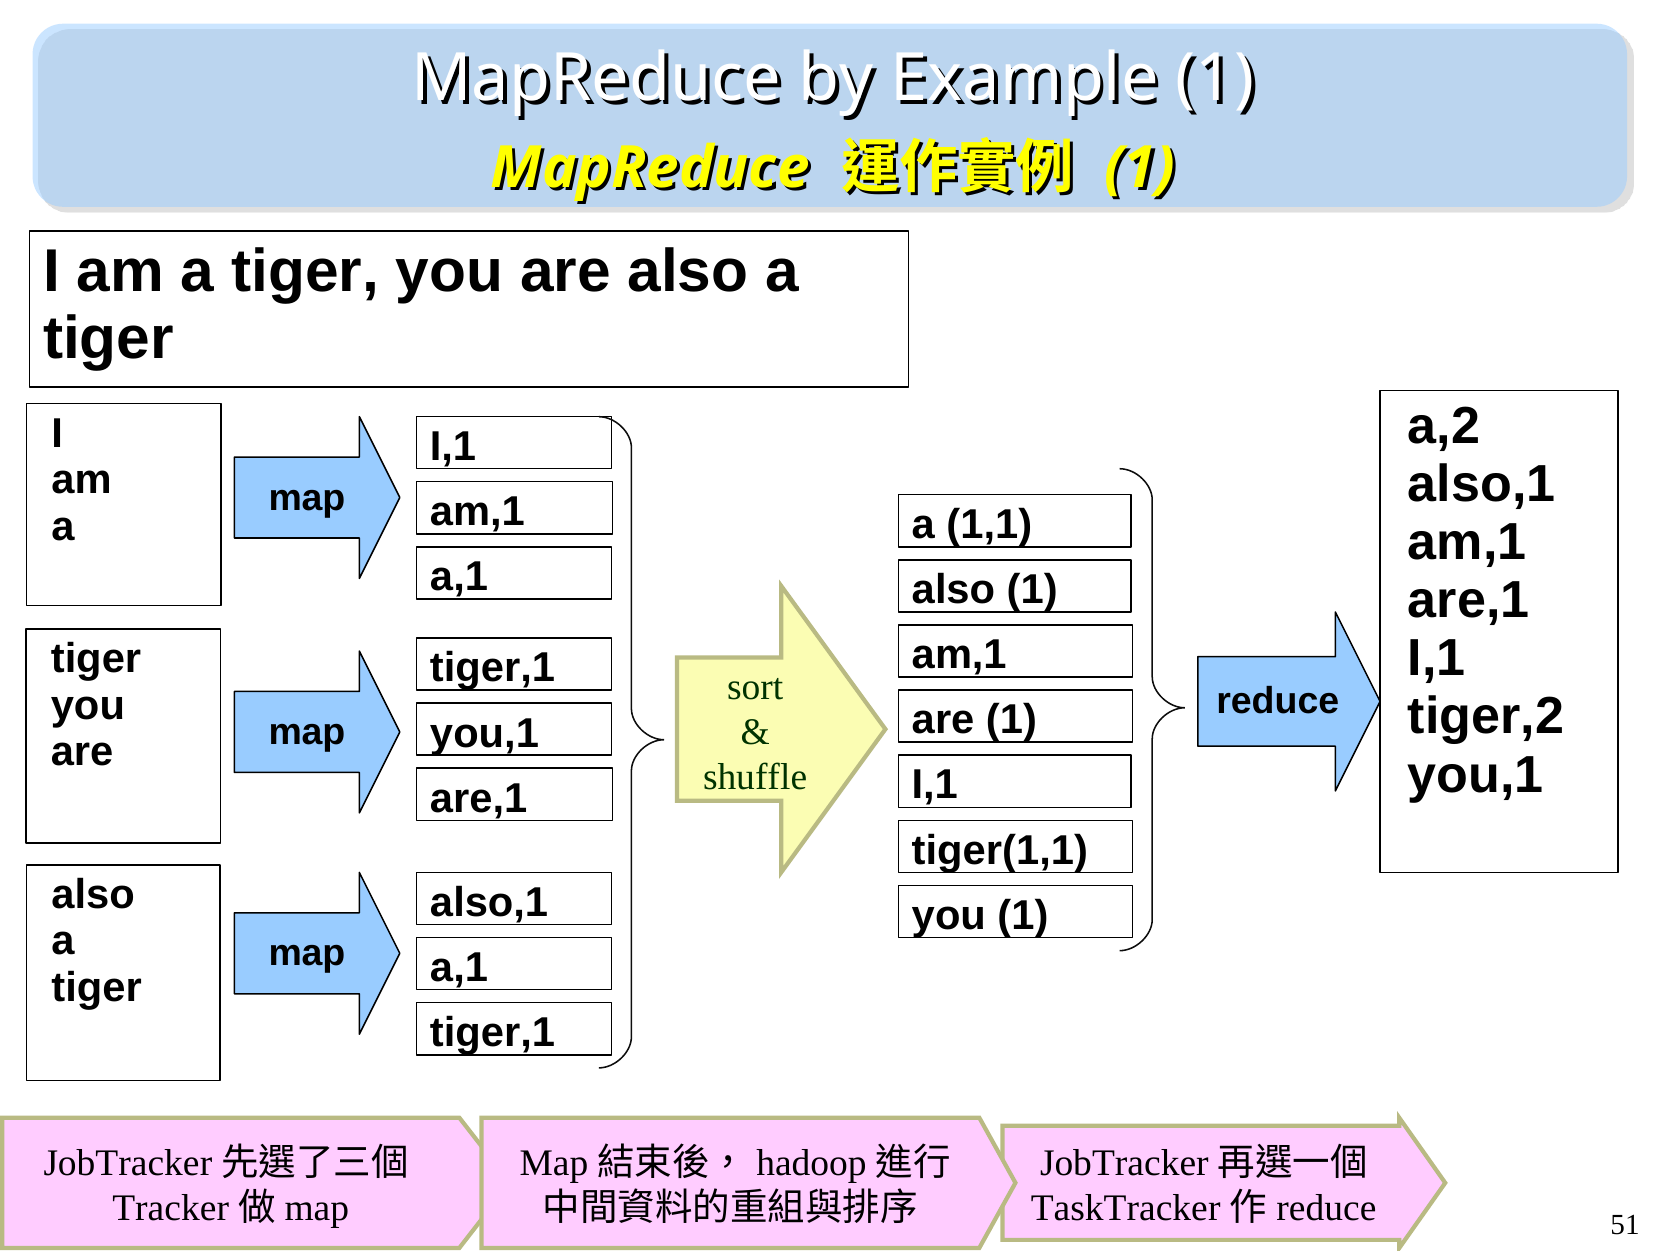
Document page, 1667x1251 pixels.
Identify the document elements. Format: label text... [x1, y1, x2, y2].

text_box are,1 [416, 768, 613, 821]
text_box I am a tiger, you are also a tiger [29, 231, 909, 387]
text_box I am a [26, 403, 222, 606]
text_box also (1) [898, 559, 1132, 612]
text_box are (1) [898, 690, 1133, 743]
text_box JobTracker再選一個TaskTracker作reduce [1002, 1117, 1446, 1249]
text_box a (1,1) [898, 494, 1132, 547]
text_box tiger,1 [416, 1002, 612, 1055]
text_box sort & shuffle [677, 585, 886, 873]
text_box a,1 [416, 546, 612, 599]
text_box am,1 [898, 624, 1133, 678]
text_box [32, 23, 124, 207]
text_box I,1 [416, 416, 612, 469]
text_box you,1 [416, 703, 612, 756]
text_box also,1 [416, 872, 612, 925]
text_box also a tiger [26, 864, 220, 1081]
text_box tiger,1 [416, 637, 612, 691]
text_box JobTracker先選了三個Tracker做map [2, 1117, 481, 1248]
text_box tiger(1,1) [898, 820, 1133, 873]
text_box am,1 [416, 481, 613, 534]
text_box tiger you are [25, 629, 221, 844]
text_box Map結束後，hadoop進行中間資料的重組與排序 [481, 1117, 1016, 1248]
title MapReduce by Example (1) MapReduce 運作實例 (1) [124, 20, 1542, 213]
text_box map [234, 416, 400, 579]
text_box I,1 [898, 755, 1132, 808]
text_box a,1 [416, 937, 612, 990]
text_box a,2 also,1 am,1 are,1 I,1 tiger,2 you,1 [1380, 390, 1619, 873]
text_box map [234, 872, 400, 1035]
text_box [1542, 23, 1628, 207]
text_box reduce [1197, 611, 1381, 791]
text_box you (1) [898, 885, 1133, 938]
text_box map [234, 651, 400, 813]
